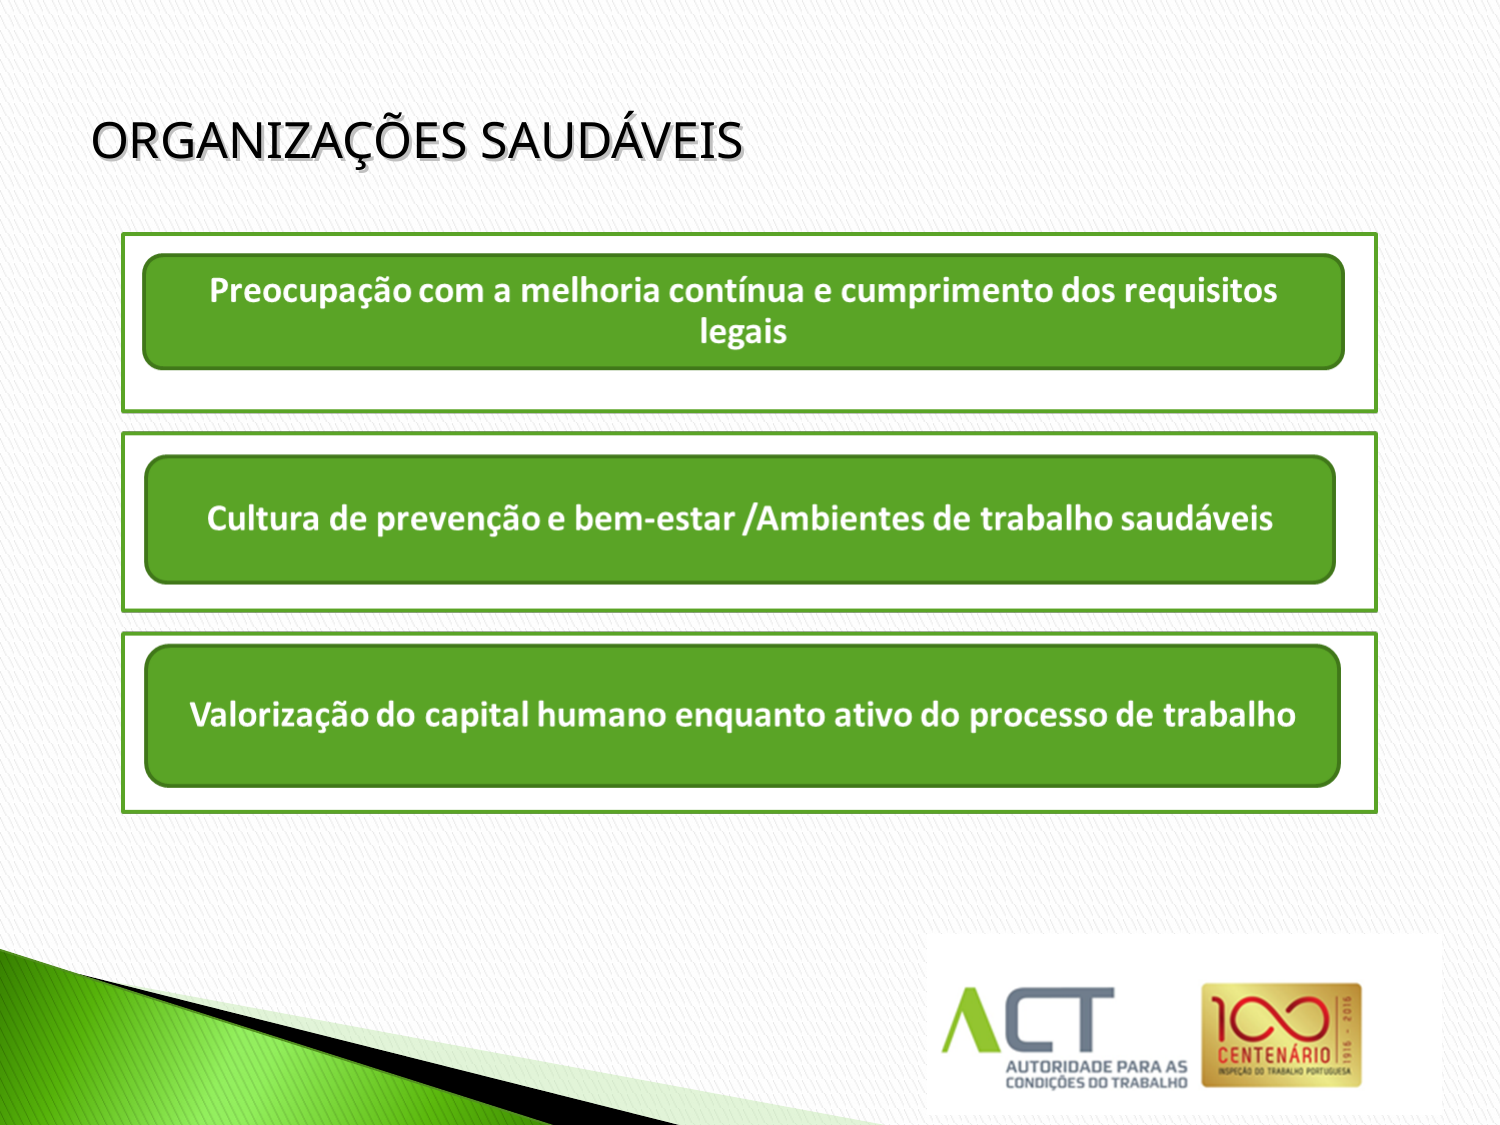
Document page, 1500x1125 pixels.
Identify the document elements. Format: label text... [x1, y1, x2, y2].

picture [927, 934, 1442, 1115]
title ORGANIZAÇÕES SAUDÁVEIS [75, 45, 1426, 233]
picture [121, 220, 1378, 906]
